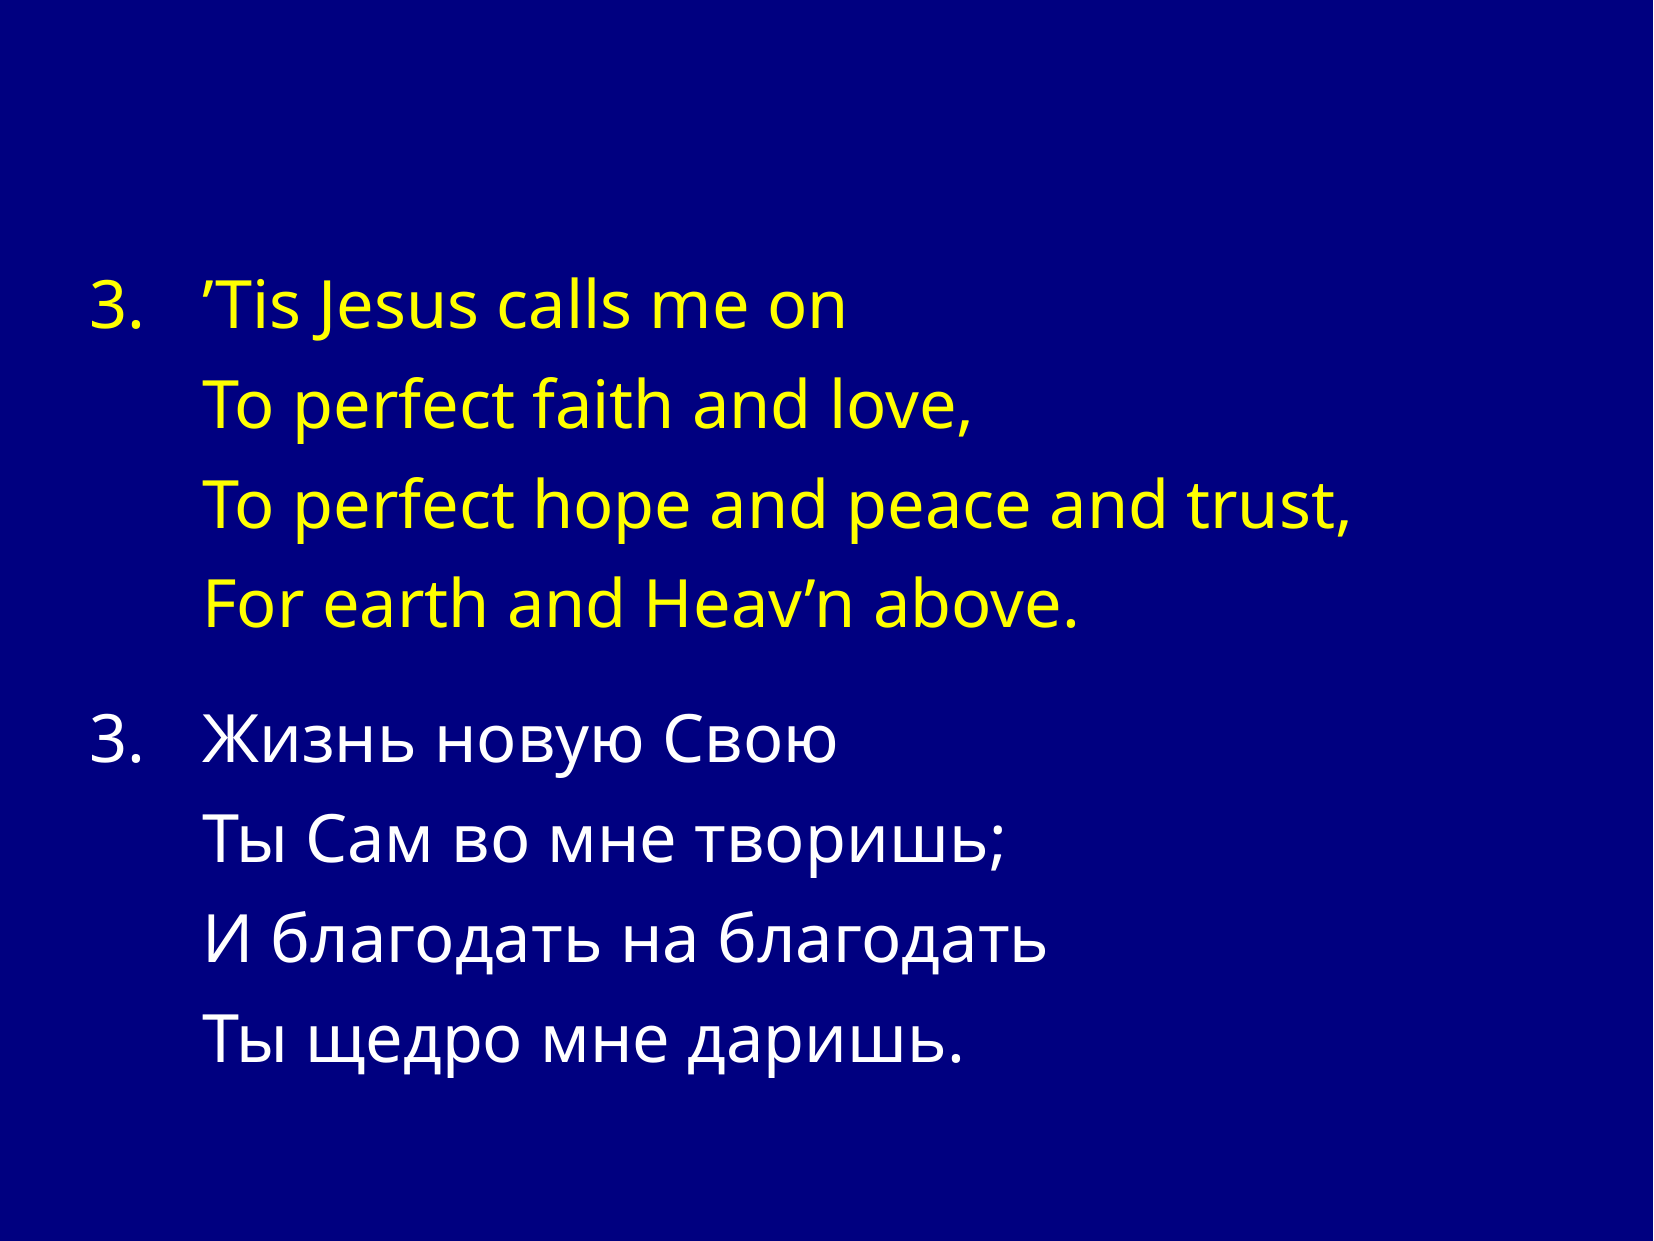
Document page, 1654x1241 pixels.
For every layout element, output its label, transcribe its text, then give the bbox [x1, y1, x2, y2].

text_box 3. ’Tis Jesus calls me on To perfect faith and love, To perfect hope and peace and trust, For earth and Heav’n above. [75, 150, 1576, 638]
text_box 3. Жизнь новую Свою Ты Сам во мне творишь; И благодать на благодать Ты щедро мне даришь. [75, 675, 1576, 1163]
